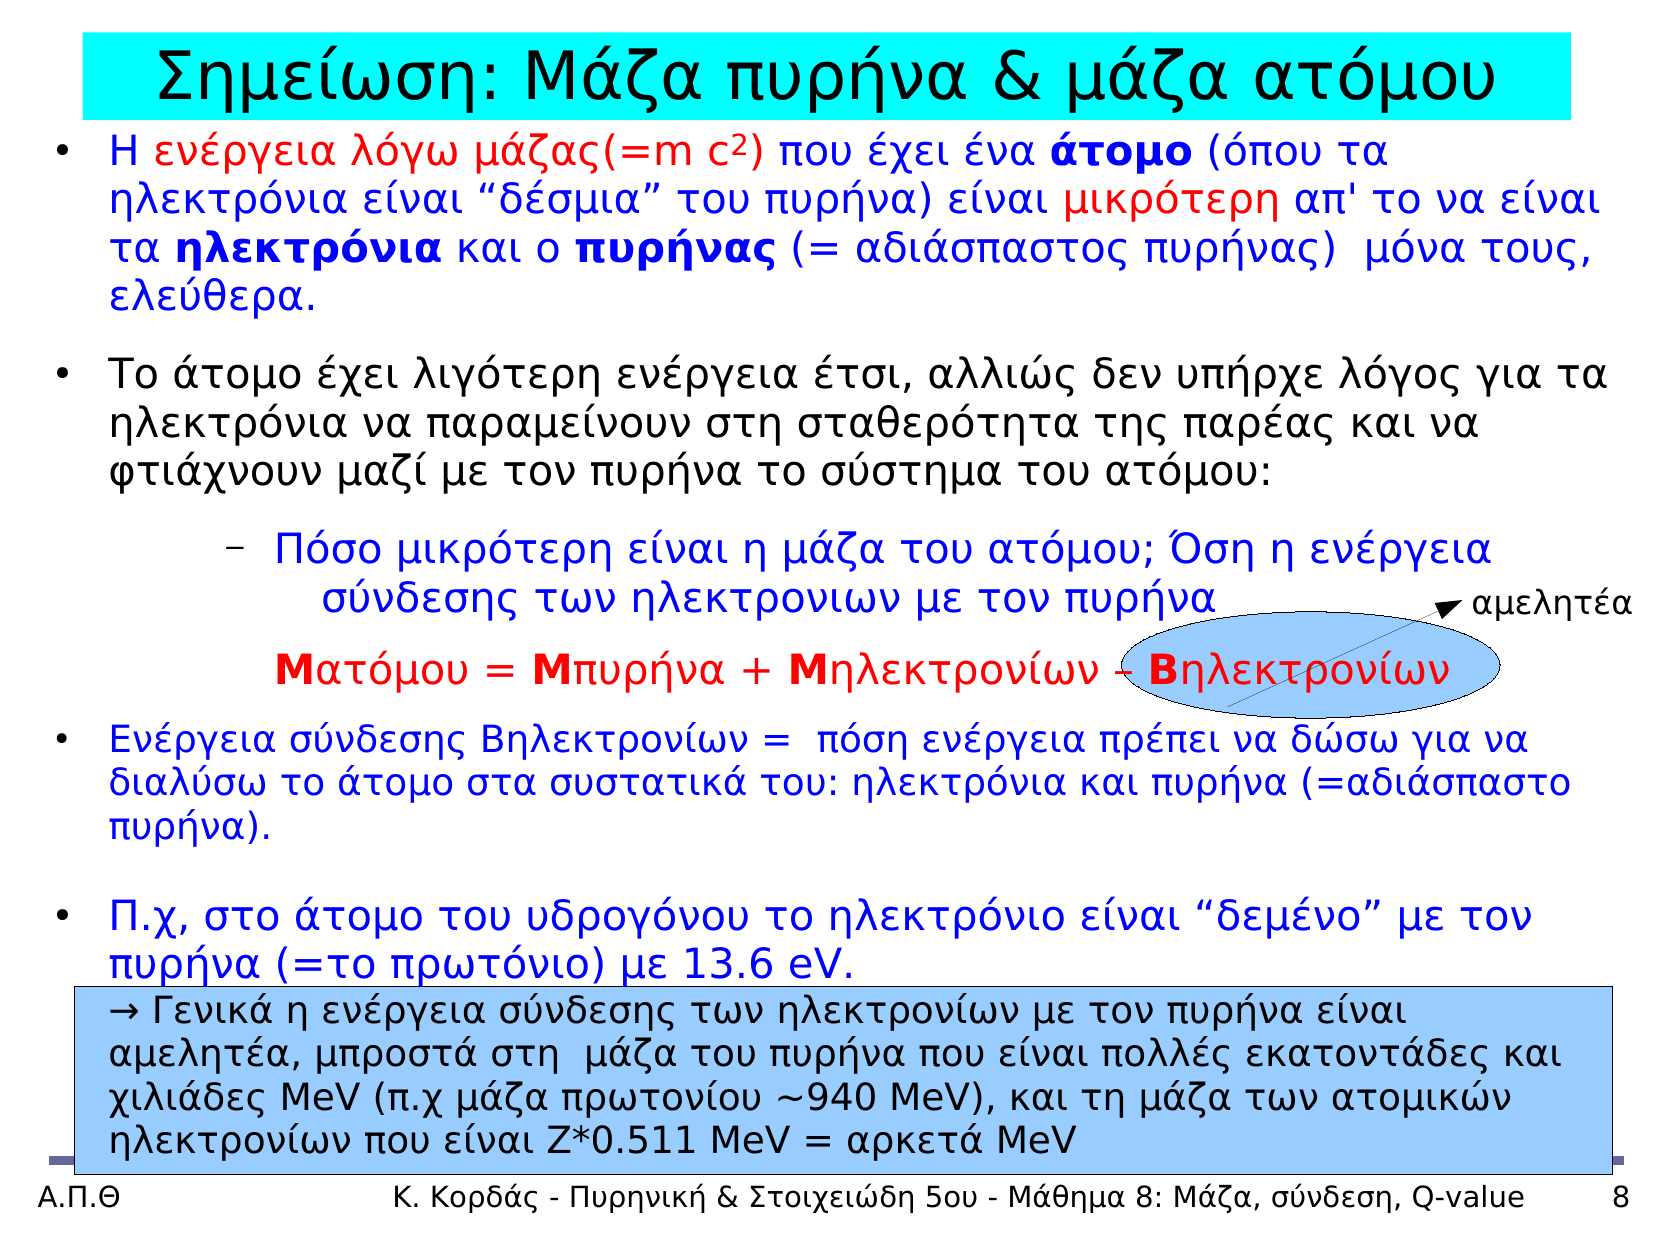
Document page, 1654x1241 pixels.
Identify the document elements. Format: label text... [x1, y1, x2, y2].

list Η ενέργεια λόγω μάζας(=m c2) που έχει ένα άτομο (όπου τα ηλεκτρόνια είναι “δέσμια” του πυρήνα) είναι μικρότερη απ' το να είναι τα ηλεκτρόνια και ο πυρήνας (= αδιάσπαστος πυρήνας) μόνα τους, ελεύθερα. Το άτομο έχει λιγότερη ενέργεια έτσι, αλλιώς δεν υπήρχε λόγος για τα ηλεκτρόνια να παραμείνουν στη σταθερότητα της παρέας και να φτιάχνουν μαζί με τον πυρήνα το σύστημα του ατόμου: Πόσο μικρότερη είναι η μάζα του ατόμου; Όση η ενέργεια σύνδεσης των ηλεκτρονιων με τον πυρήνα Mατόμου = Μπυρήνα + Μηλεκτρονίων – Βηλεκτρονίων Ενέργεια σύνδεσης Bηλεκτρονίων = πόση ενέργεια πρέπει να δώσω για να διαλύσω το άτομο στα συστατικά του: ηλεκτρόνια και πυρήνα (=αδιάσπαστο πυρήνα). Π.χ, στο άτομο του υδρογόνου το ηλεκτρόνιο είναι “δεμένο” με τον πυρήνα (=το πρωτόνιο) με 13.6 eV. → Γενικά η ενέργεια σύνδεσης των ηλεκτρονίων με τον πυρήνα είναι αμελητέα, μπροστά στη μάζα του πυρήνα που είναι πολλές εκατοντάδες και χιλιάδες MeV (π.χ μάζα πρωτονίου ~940 MeV), και τη μάζα των ατομικών ηλεκτρονίων που είναι Ζ*0.511 ΜeV = αρκετά MeV [37, 126, 1613, 1164]
text_box αμελητέα [1456, 576, 1649, 630]
text_box [74, 1164, 1613, 1175]
title Σημείωση: Mάζα πυρήνα & μάζα ατόμου [82, 32, 1571, 120]
